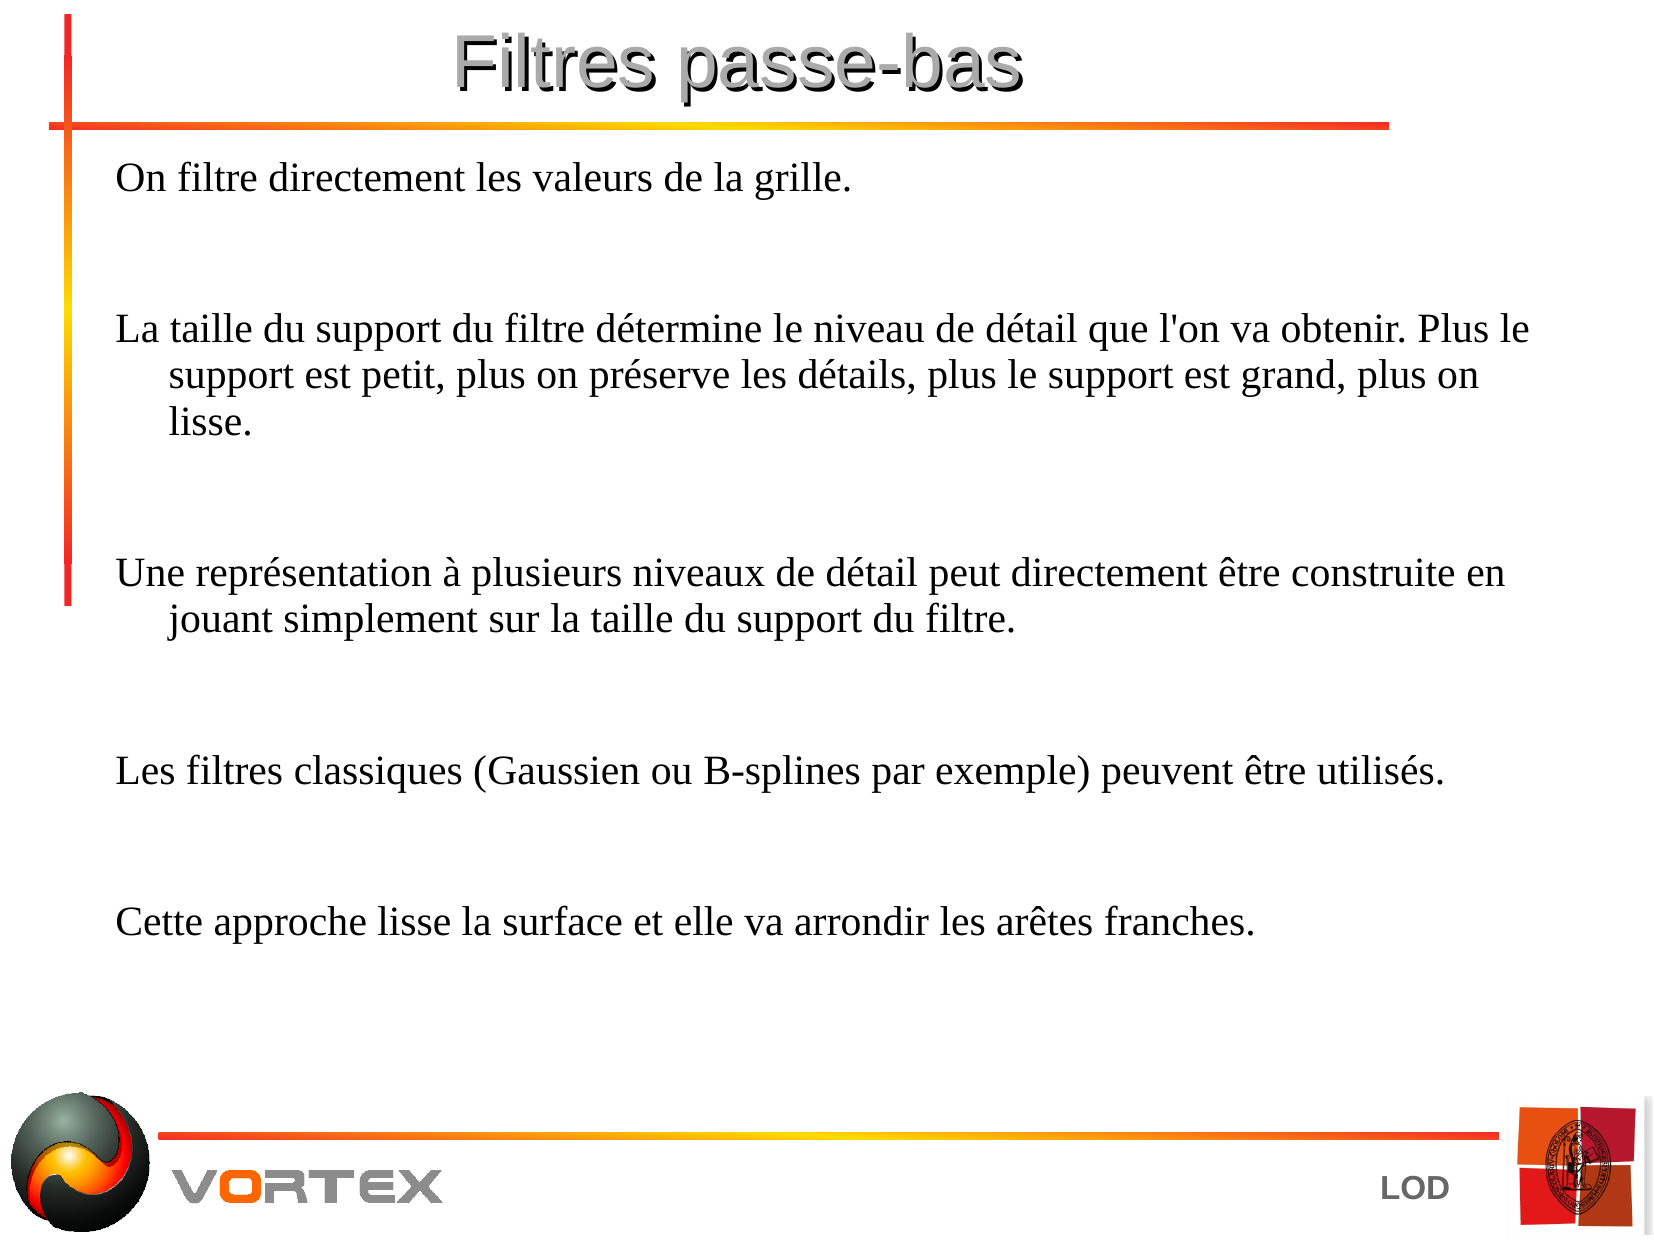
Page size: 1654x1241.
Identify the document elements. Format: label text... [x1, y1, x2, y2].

picture [1505, 1096, 1653, 1235]
list On filtre directement les valeurs de la grille. La taille du support du filtre détermine le niveau de détail que l'on va obtenir. Plus le support est petit, plus on préserve les détails, plus le support est grand, plus on lisse. Une représentation à plusieurs niveaux de détail peut directement être construite en jouant simplement sur la taille du support du filtre. Les filtres classiques (Gaussien ou B-splines par exemple) peuvent être utilisés. Cette approche lisse la surface et elle va arrondir les arêtes franches. [97, 153, 1571, 1109]
picture [11, 1092, 443, 1232]
title Filtres passe-bas [82, 4, 1392, 120]
